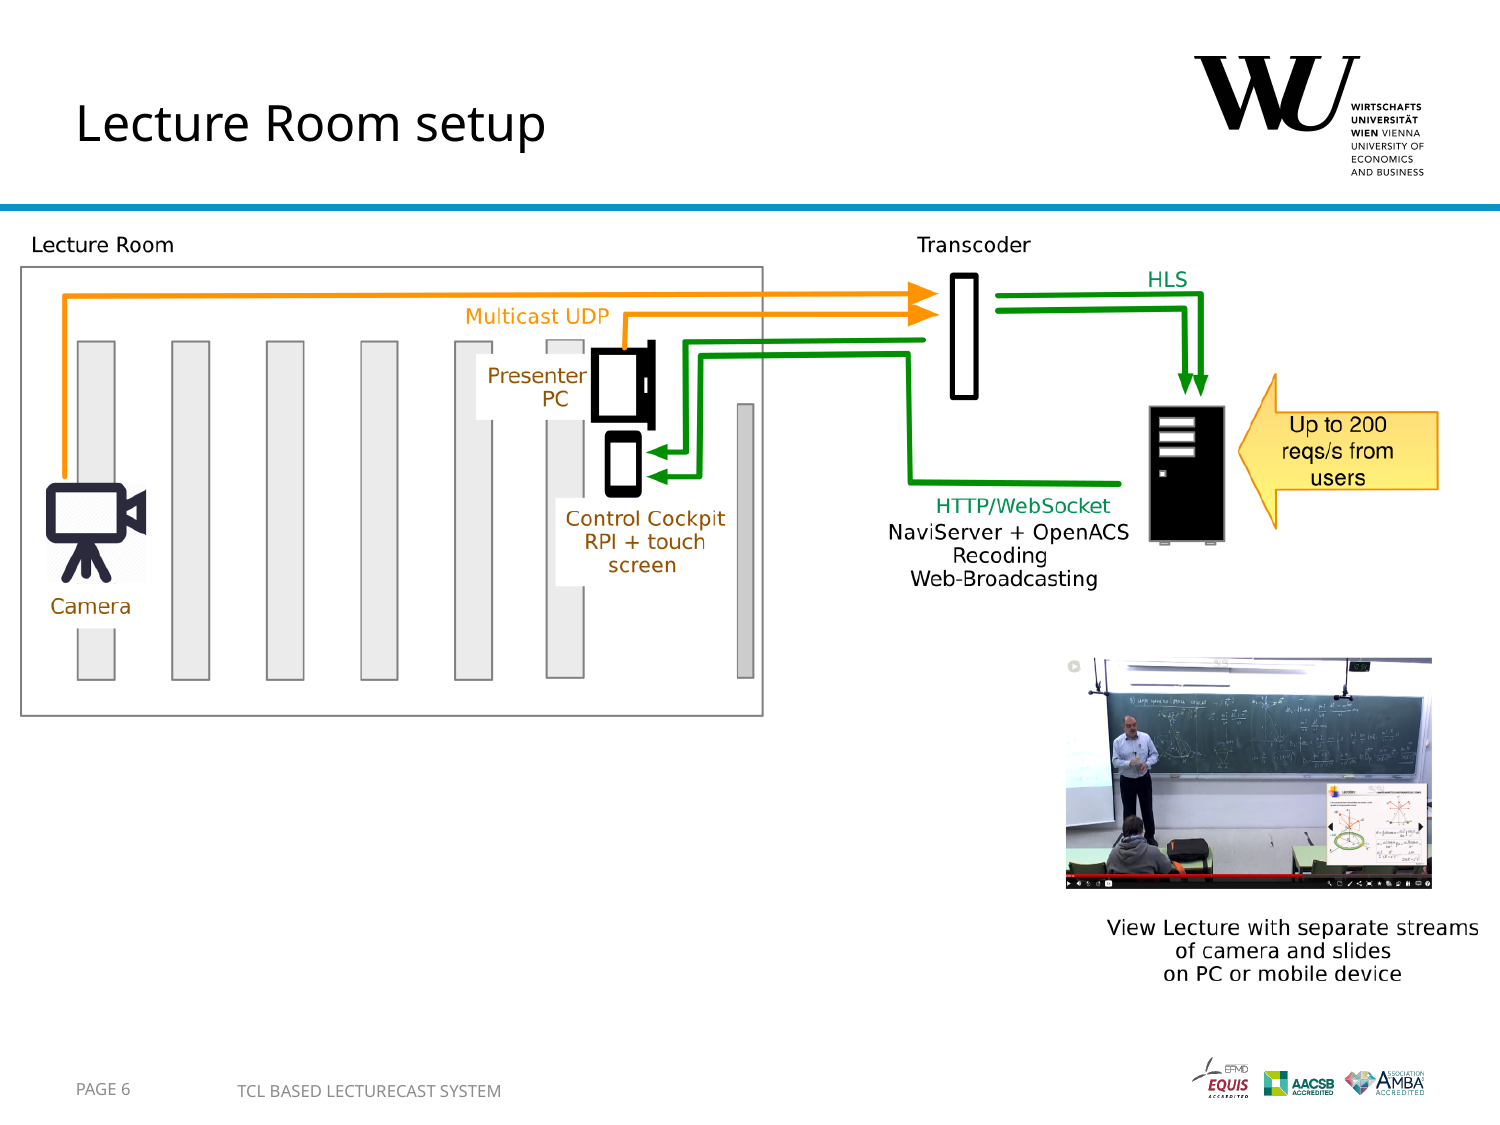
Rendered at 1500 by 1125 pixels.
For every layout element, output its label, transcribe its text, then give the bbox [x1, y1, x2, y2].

footer Tcl based lecturecast system [223, 1065, 750, 1117]
slide_number Page <número> [75, 1065, 223, 1117]
picture [20, 236, 1478, 981]
title Lecture Room setup [75, 36, 1134, 206]
picture [1192, 1057, 1424, 1098]
picture [1194, 56, 1424, 178]
